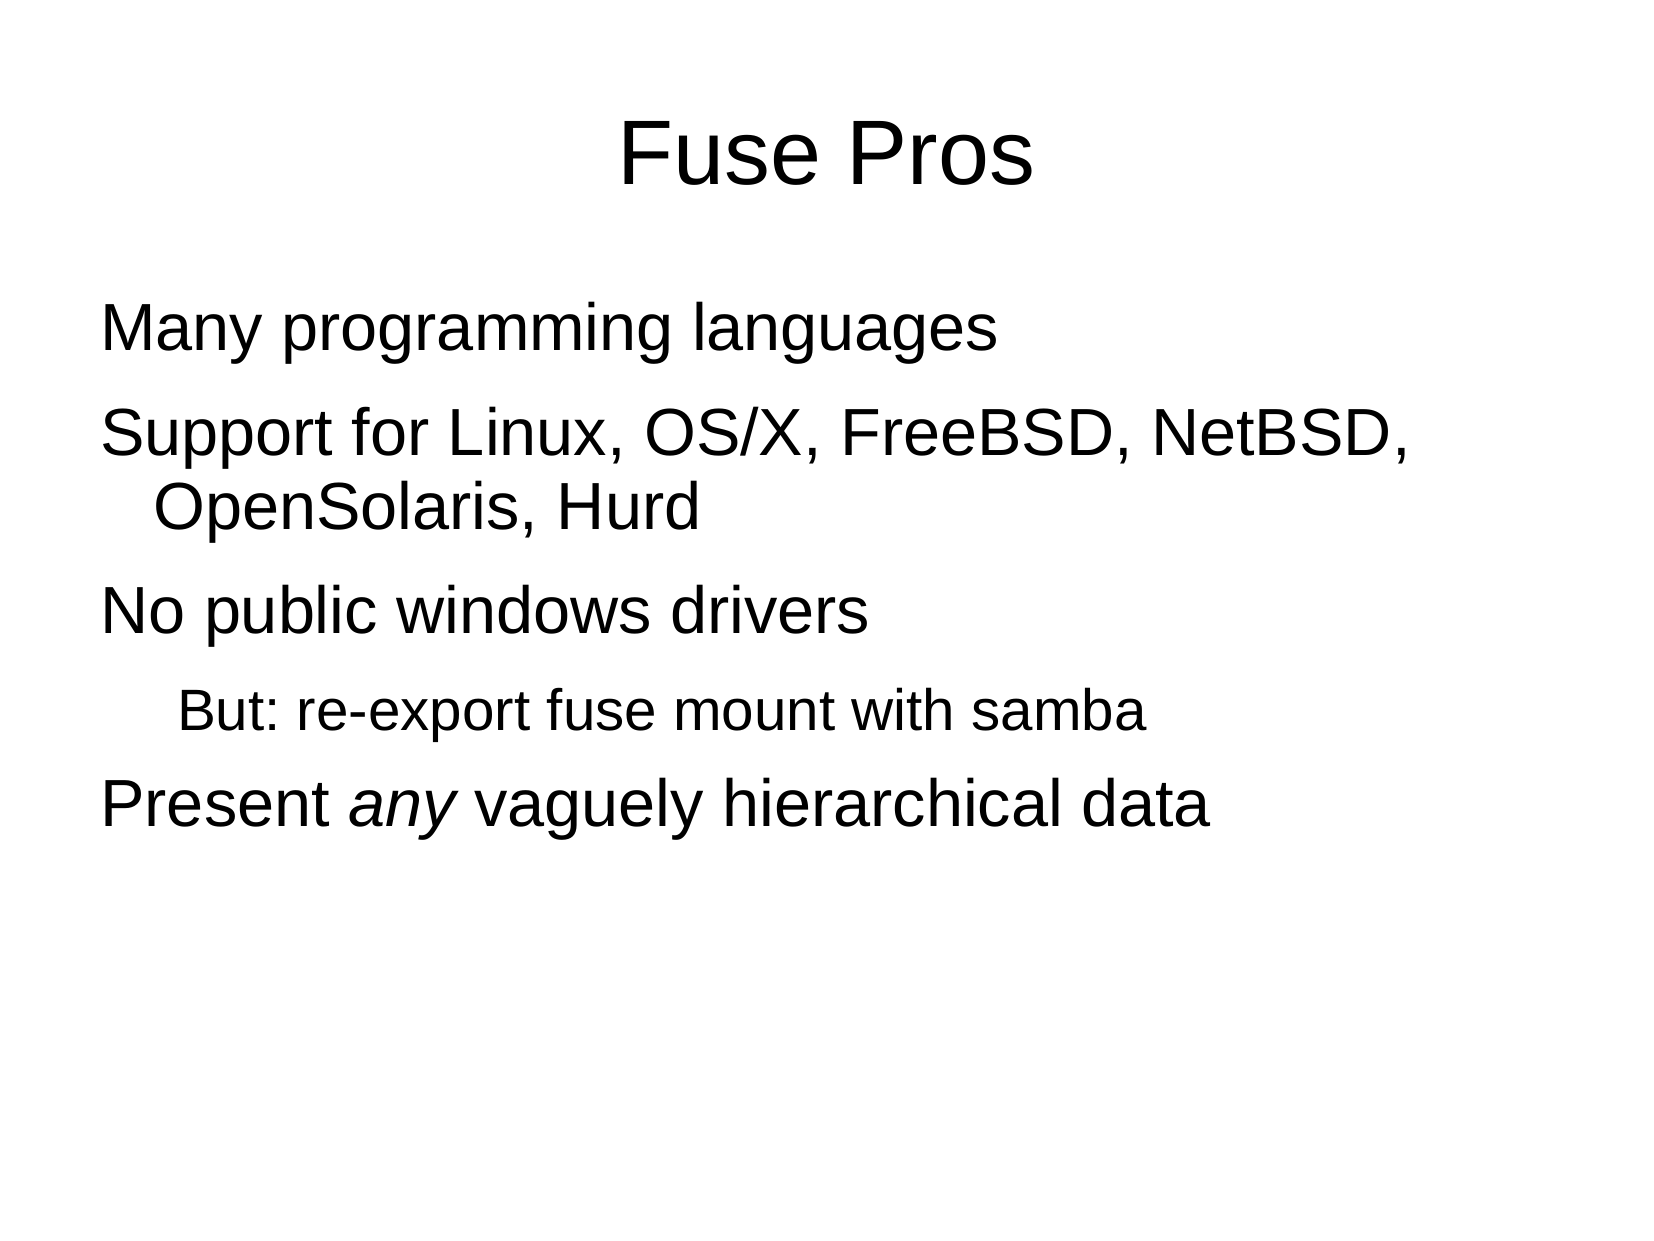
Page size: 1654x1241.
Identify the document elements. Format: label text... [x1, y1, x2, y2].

title Fuse Pros [82, 56, 1571, 250]
list Many programming languages Support for Linux, OS/X, FreeBSD, NetBSD, OpenSolaris, Hurd No public windows drivers But: re-export fuse mount with samba Present any vaguely hierarchical data [82, 290, 1571, 1094]
